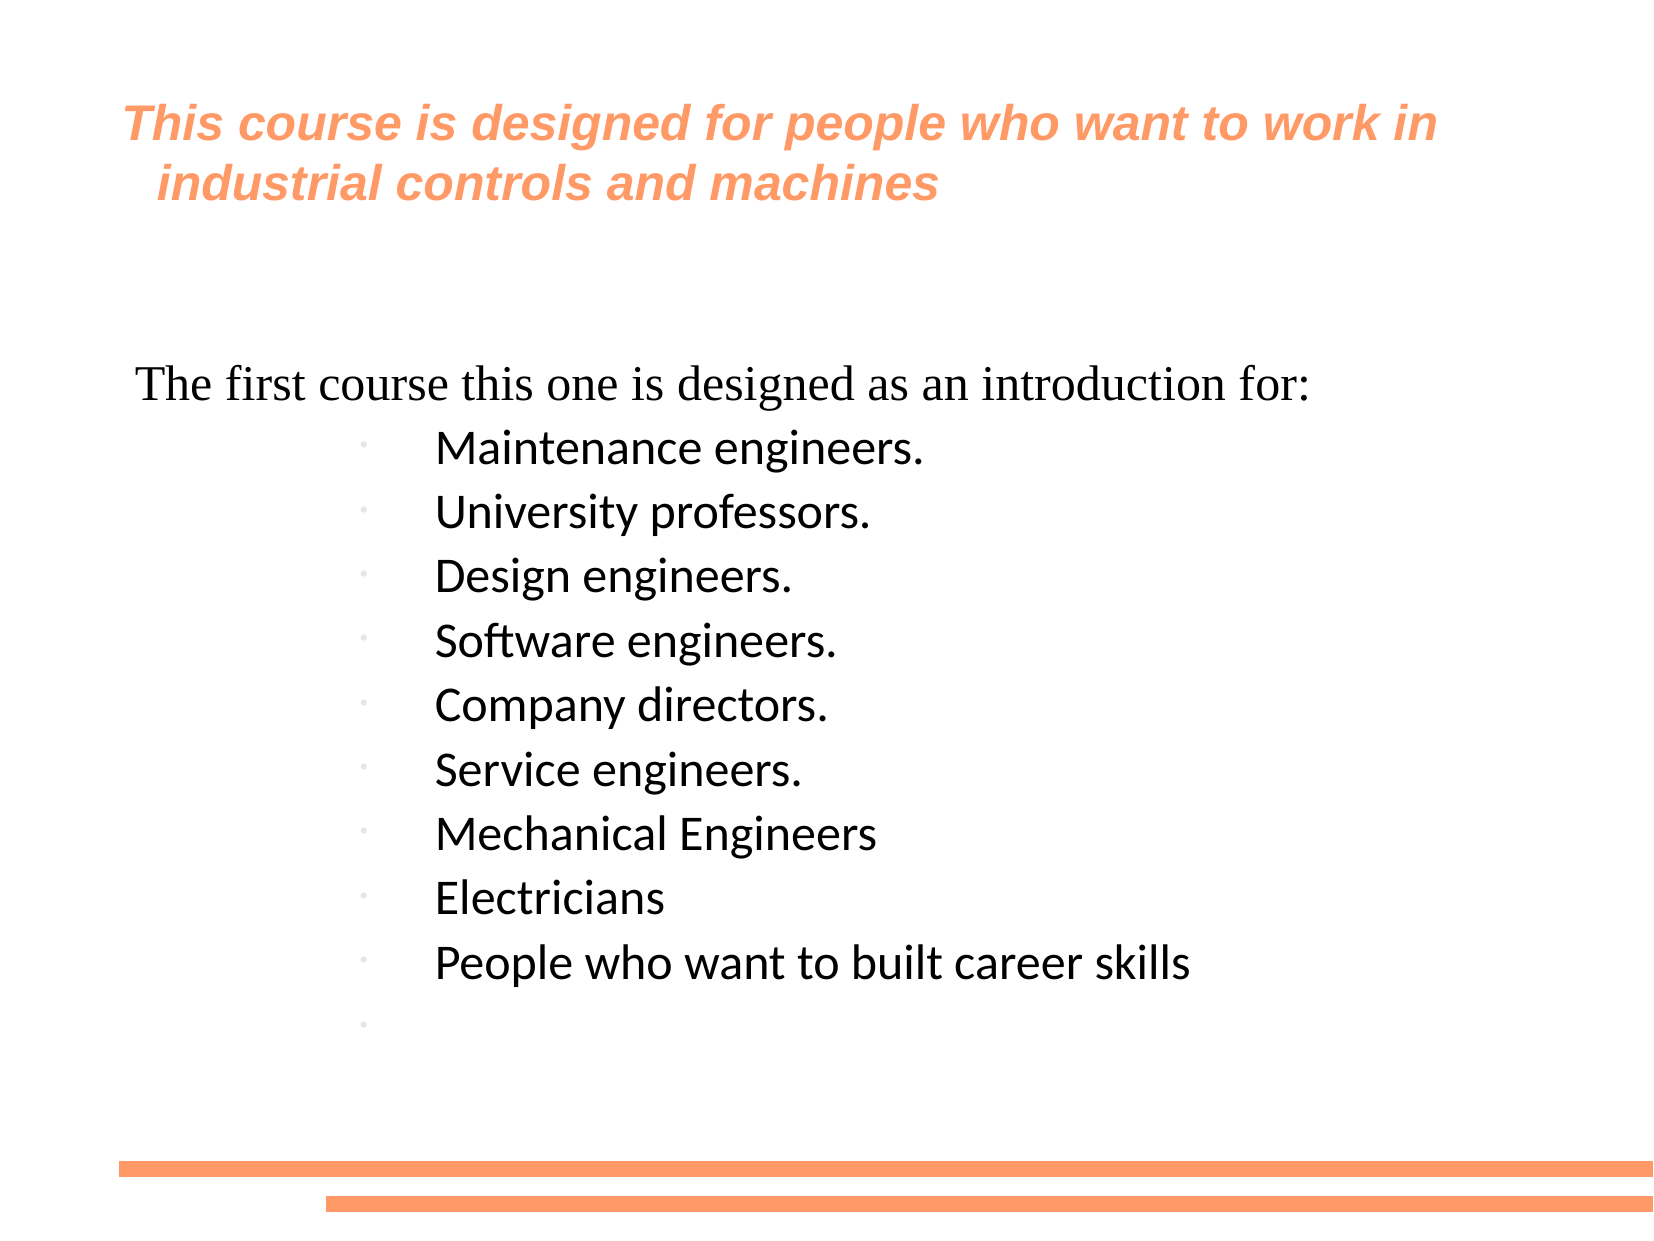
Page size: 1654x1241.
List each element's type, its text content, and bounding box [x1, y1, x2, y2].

title This course is designed for people who want to work in industrial controls and machines [121, 89, 1534, 211]
list The first course this one is designed as an introduction for: Maintenance engineers. University professors. Design engineers. Software engineers. Company directors. Service engineers. Mechanical Engineers Electricians People who want to built career skills [134, 350, 1516, 1062]
